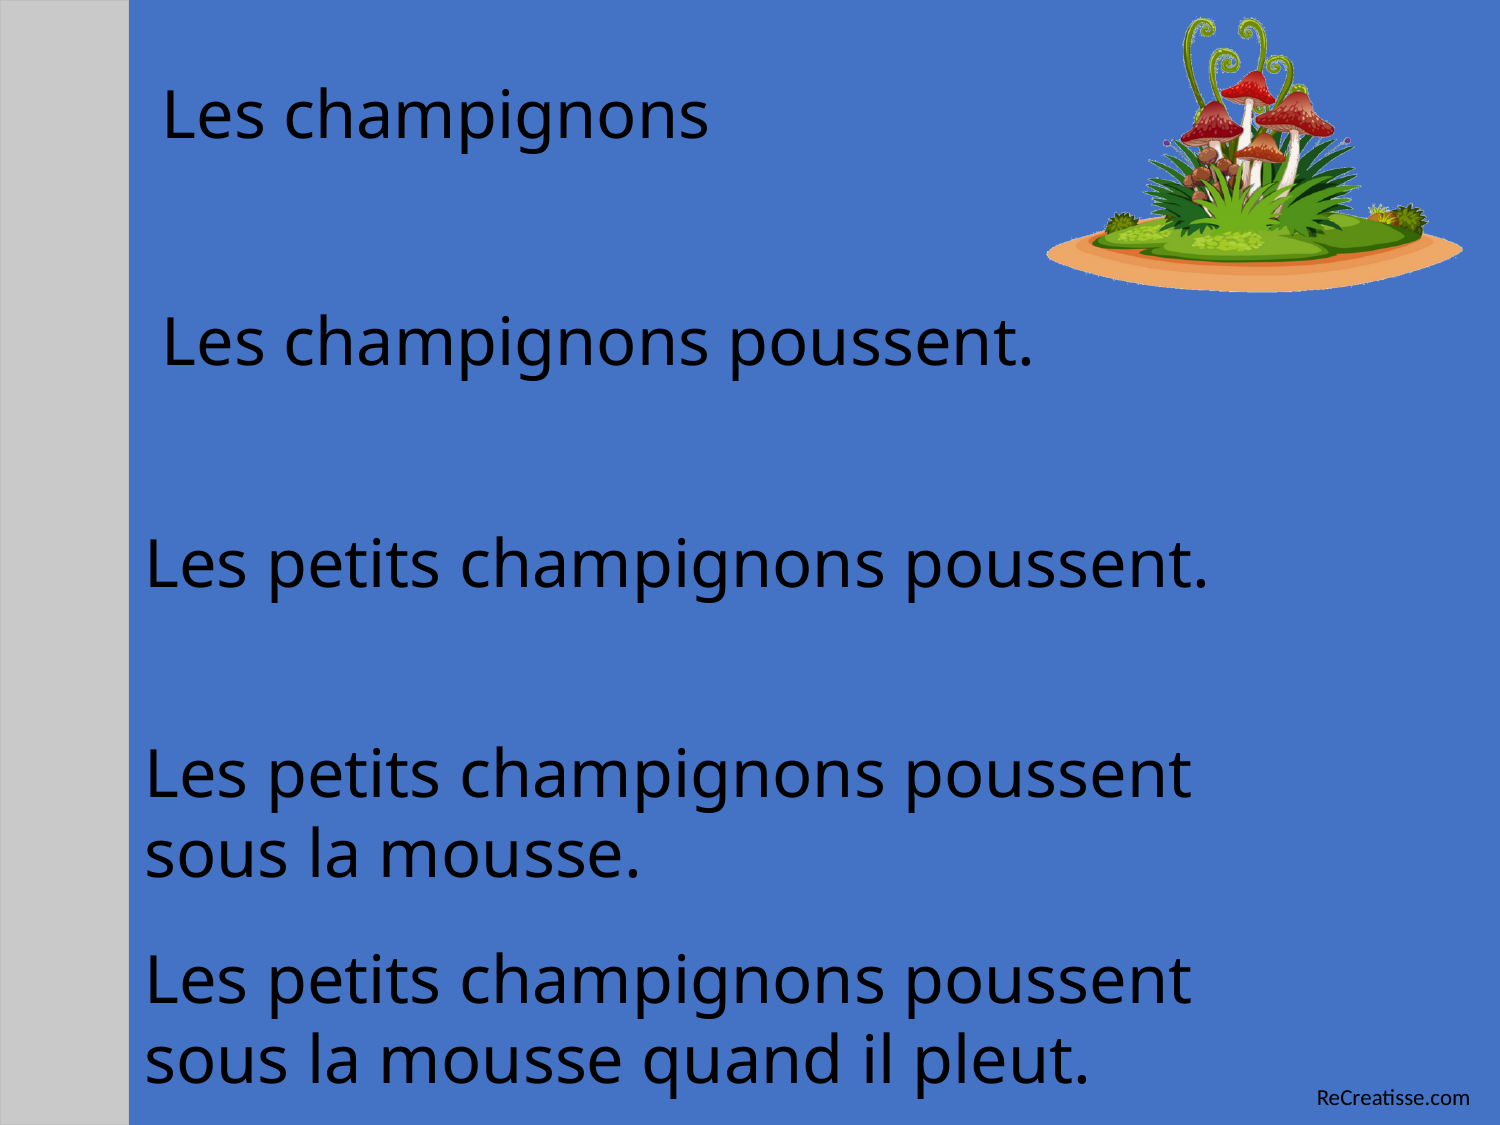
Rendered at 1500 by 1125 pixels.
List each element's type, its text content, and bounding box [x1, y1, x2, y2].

table_cell [129, 450, 1500, 675]
text_box Les champignons poussent. [147, 291, 1051, 386]
text_box Les petits champignons poussent. [129, 514, 1227, 609]
text_box Les champignons [147, 65, 726, 160]
text_box Les petits champignons poussent sous la mousse. [129, 723, 1227, 899]
table_cell [129, 675, 1500, 900]
table_cell [129, 900, 1500, 1125]
table_header [129, 0, 1500, 225]
text_box Les petits champignons poussent sous la mousse quand il pleut. [129, 930, 1227, 1105]
picture [1042, 6, 1467, 302]
text_box [0, 0, 129, 1125]
text_box ReCreatisse.com [1302, 1075, 1486, 1118]
table_cell [129, 225, 1500, 450]
